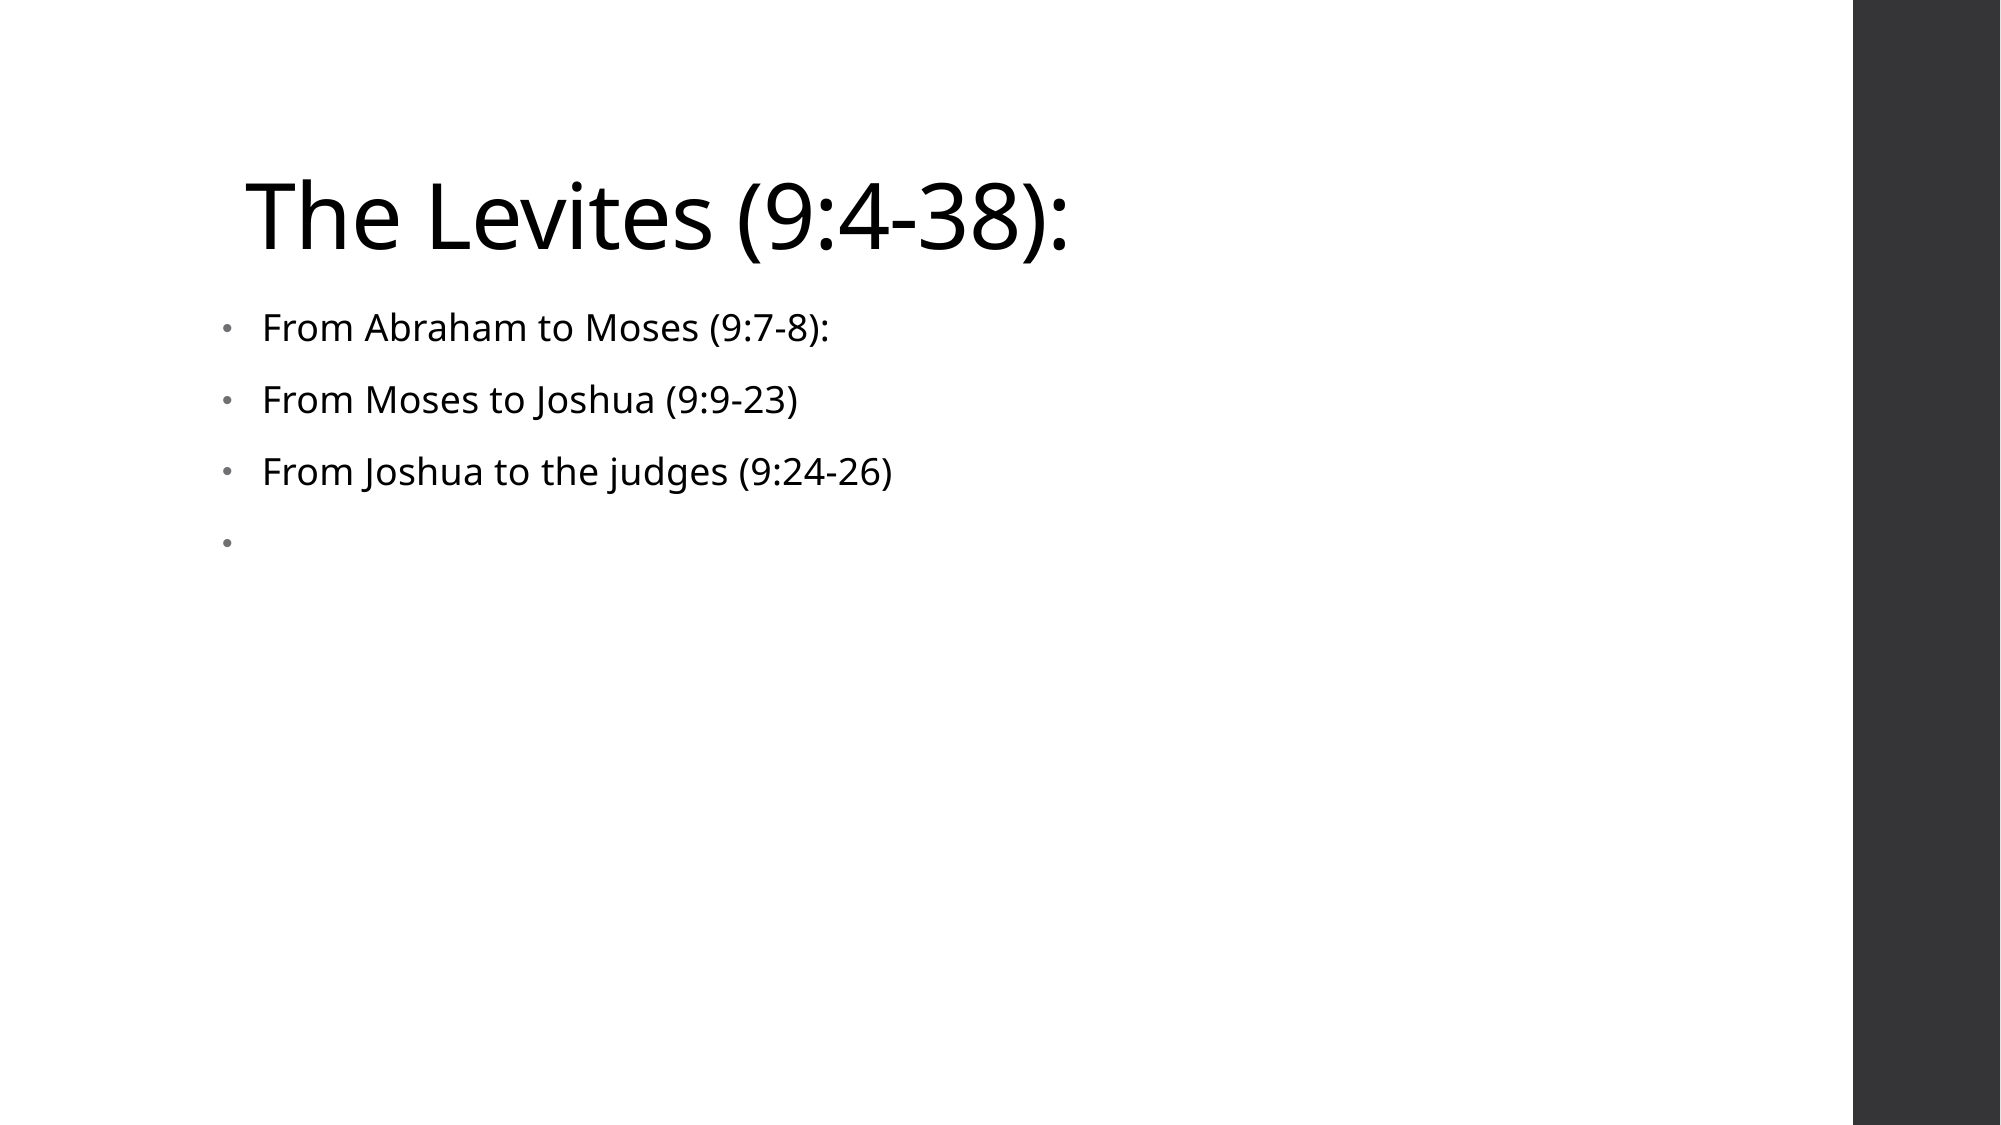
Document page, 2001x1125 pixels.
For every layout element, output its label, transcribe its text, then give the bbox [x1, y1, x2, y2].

list From Abraham to Moses (9:7-8): From Moses to Joshua (9:9-23) From Joshua to the judges (9:24-26) [206, 299, 1617, 1014]
title The Levites (9:4-38): [206, 60, 1797, 278]
